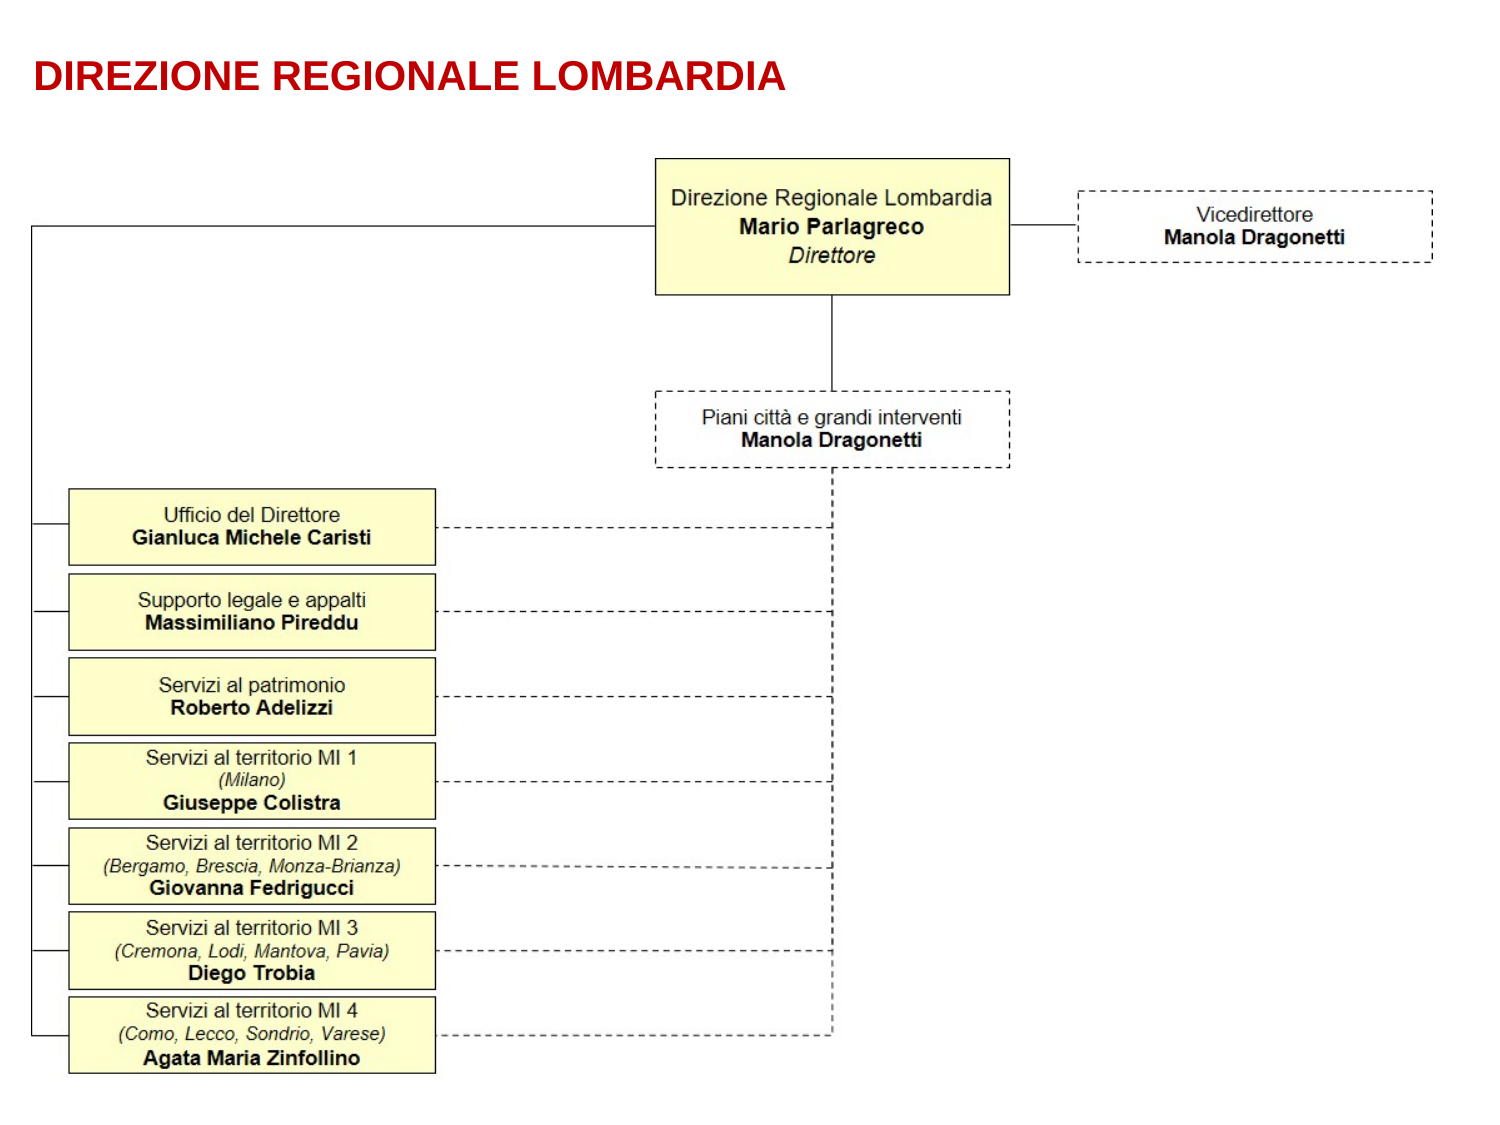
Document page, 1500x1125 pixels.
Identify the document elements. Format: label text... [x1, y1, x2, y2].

text_box DIREZIONE REGIONALE LOMBARDIA [18, 41, 1482, 124]
picture [31, 158, 1433, 1084]
